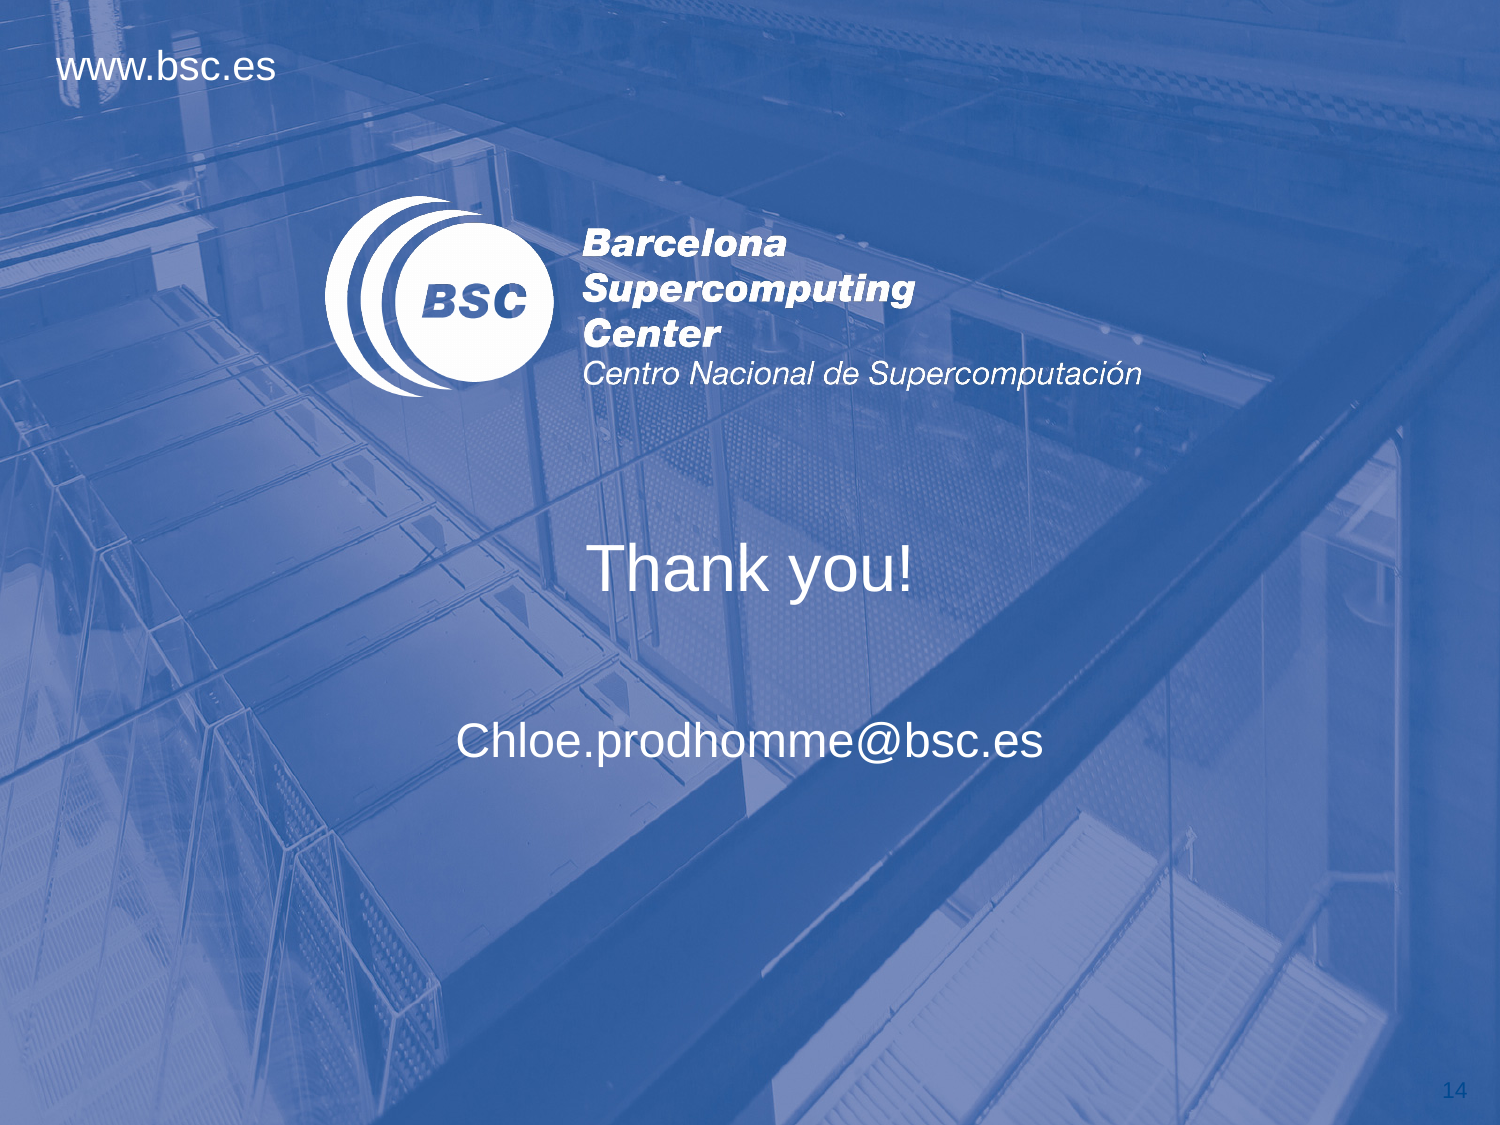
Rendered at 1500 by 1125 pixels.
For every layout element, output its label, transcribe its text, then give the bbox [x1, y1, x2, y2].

subtitle Chloe.prodhomme@bsc.es [225, 633, 1275, 776]
picture [0, 0, 1500, 1125]
slide_number 11 [1427, 1042, 1500, 1111]
title Thank you! [112, 503, 1388, 626]
